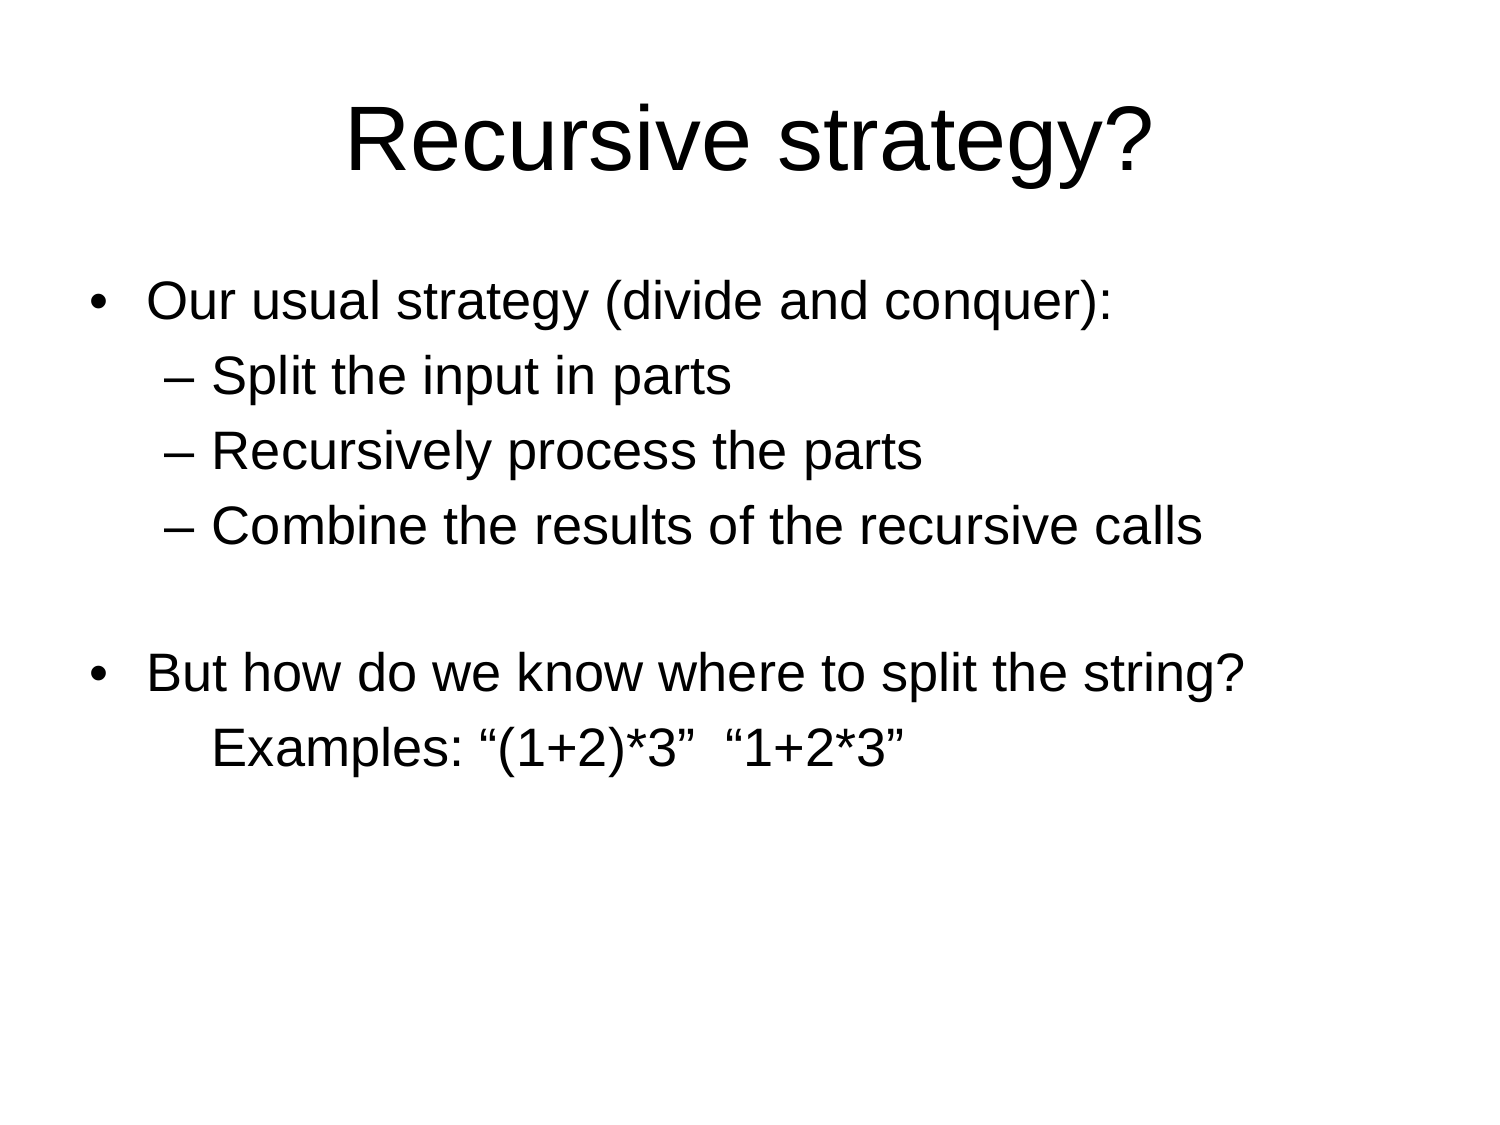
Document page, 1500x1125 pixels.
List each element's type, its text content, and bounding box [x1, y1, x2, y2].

title Recursive strategy? [75, 45, 1426, 233]
list Our usual strategy (divide and conquer): Split the input in parts Recursively process the parts Combine the results of the recursive calls But how do we know where to split the string? Examples: “(1+2)*3” “1+2*3” [75, 262, 1426, 915]
